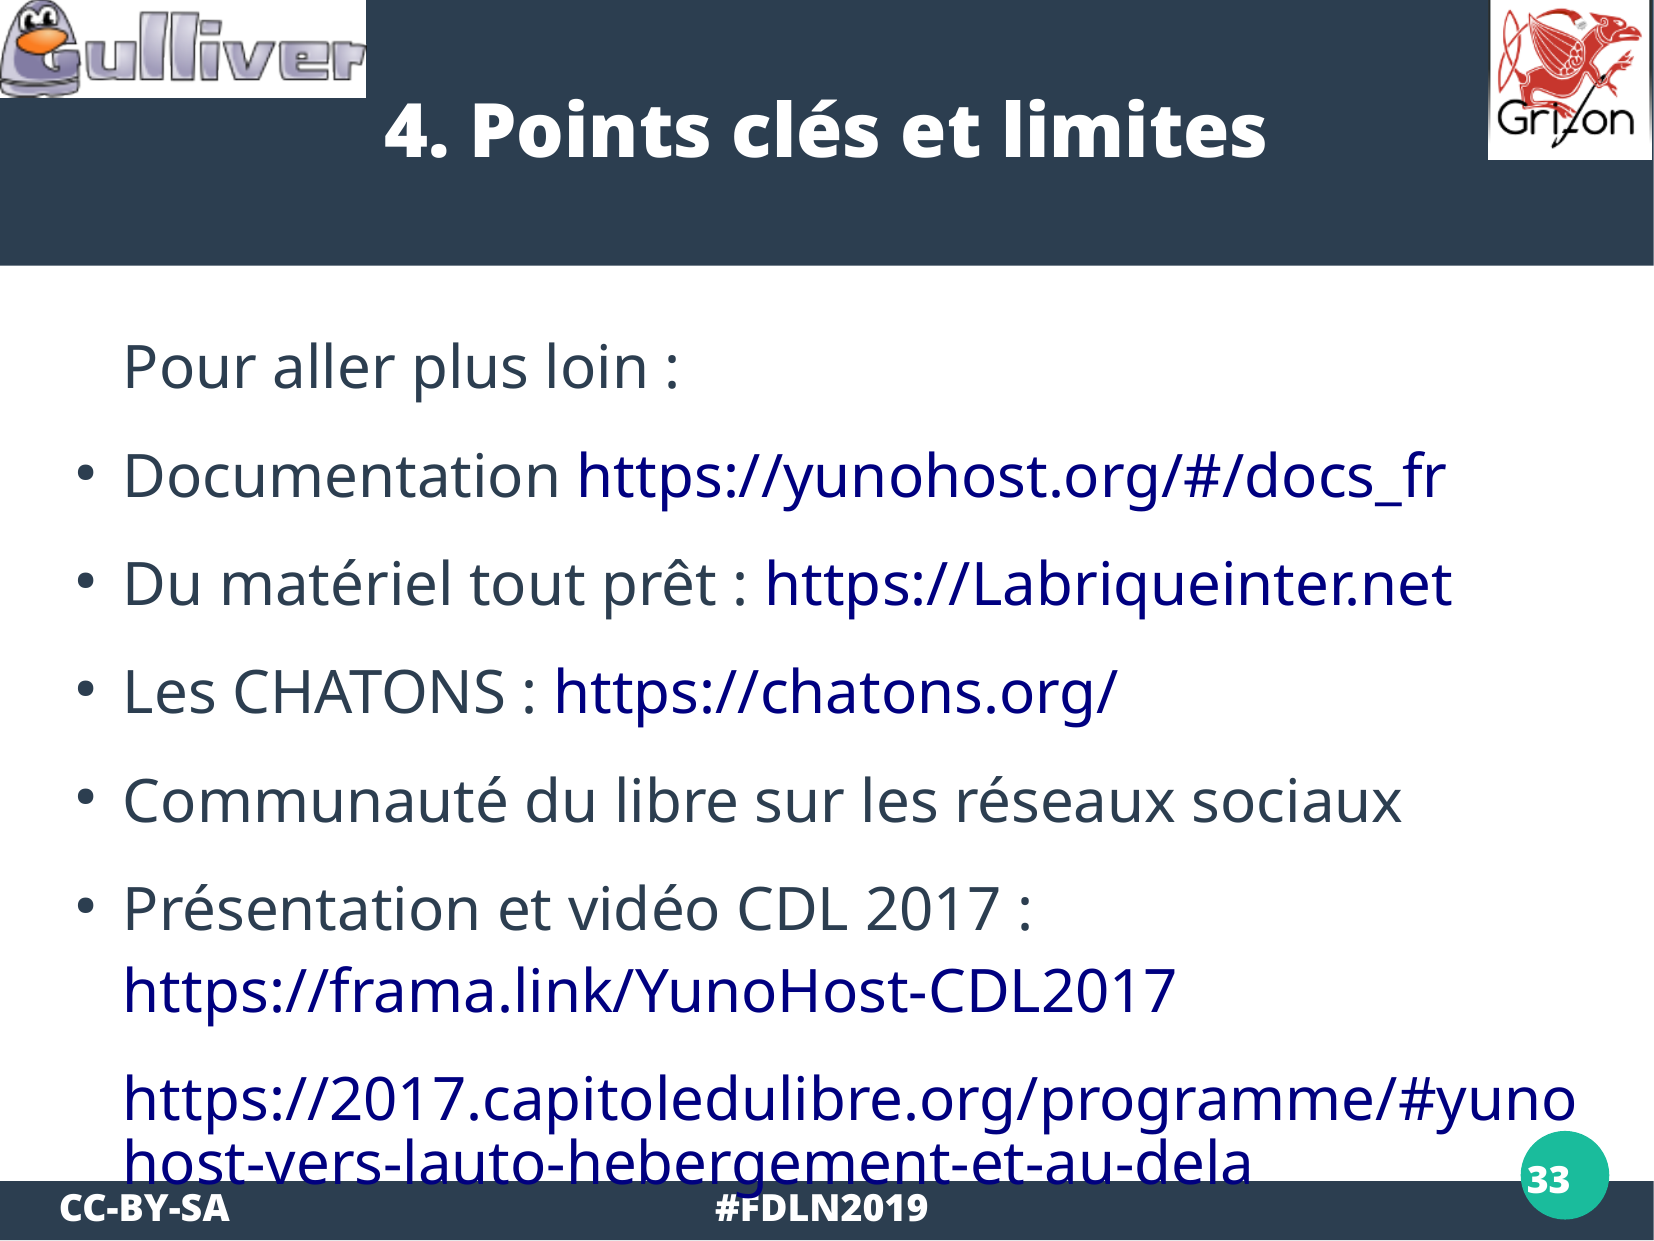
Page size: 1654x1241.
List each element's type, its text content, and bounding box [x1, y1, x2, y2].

list Pour aller plus loin : Documentation https://yunohost.org/#/docs_fr Du matériel tout prêt : https://Labriqueinter.net Les CHATONS : https://chatons.org/ Communauté du libre sur les réseaux sociaux Présentation et vidéo CDL 2017 : https://frama.link/YunoHost-CDL2017 https://2017.capitoledulibre.org/programme/#yunohost-vers-lauto-hebergement-et-au-dela [59, 324, 1595, 1152]
title 4. Points clés et limites [59, 49, 1595, 207]
picture [1488, 0, 1652, 160]
picture [0, 0, 367, 98]
